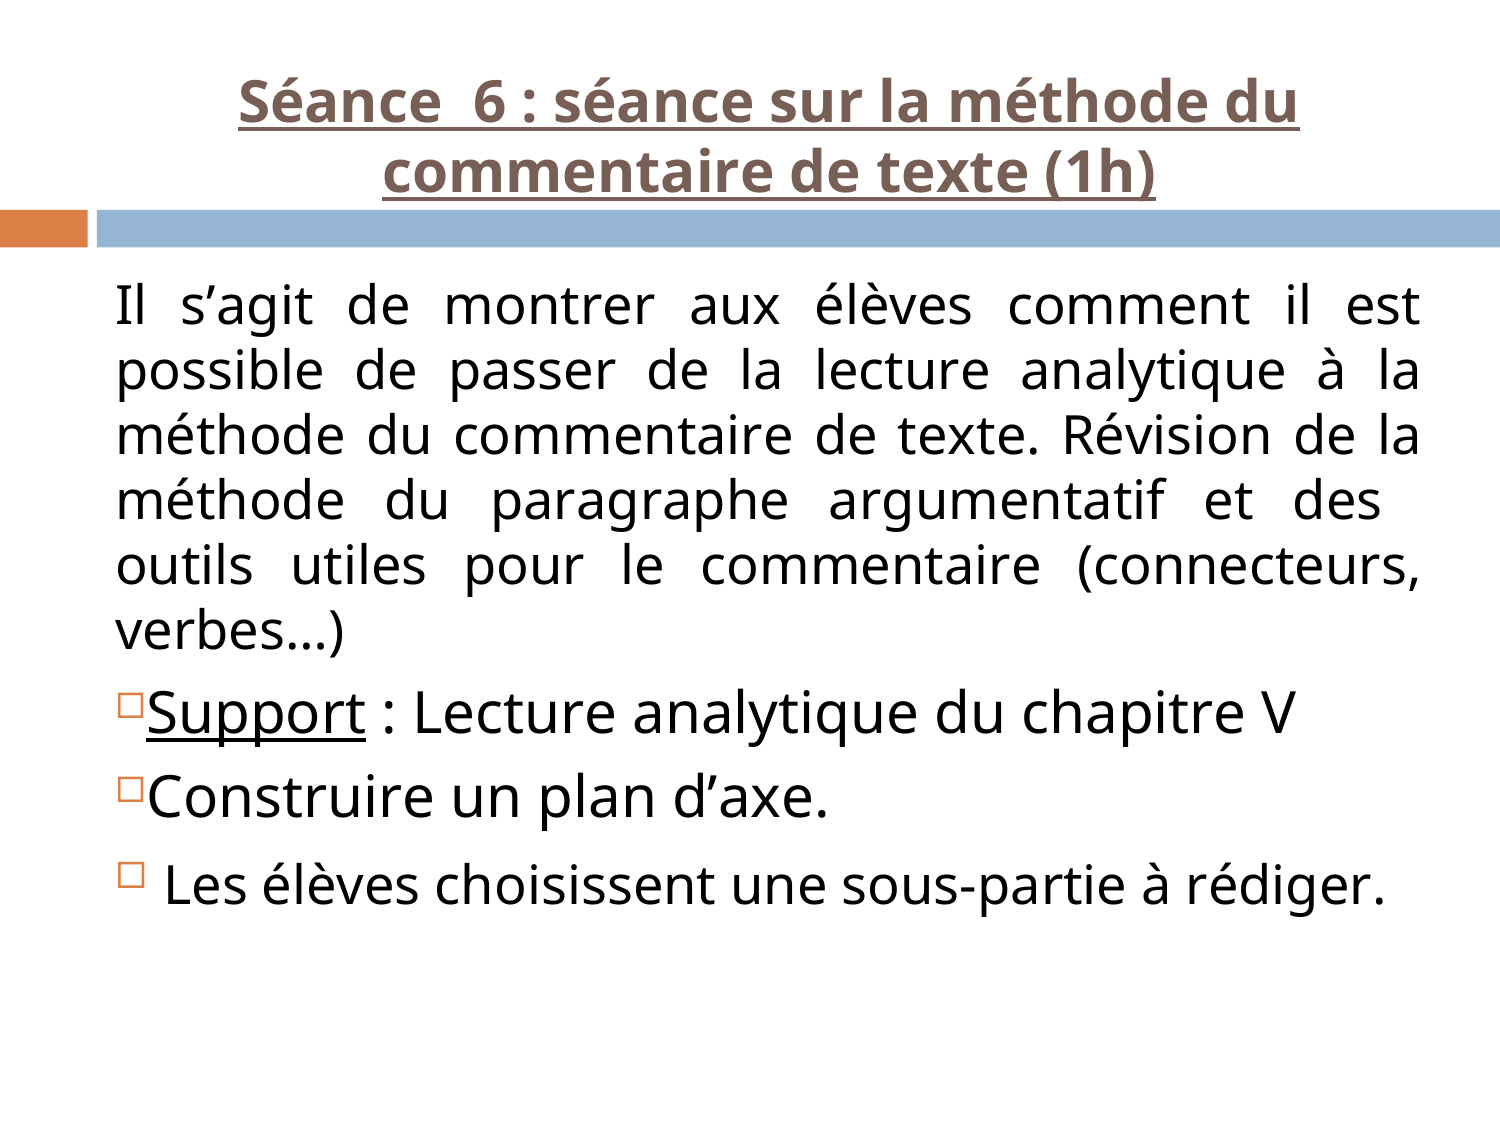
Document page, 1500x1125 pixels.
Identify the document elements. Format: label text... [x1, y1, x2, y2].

title Séance 6 : séance sur la méthode du commentaire de texte (1h) [100, 0, 1438, 262]
list Il s’agit de montrer aux élèves comment il est possible de passer de la lecture analytique à la méthode du commentaire de texte. Révision de la méthode du paragraphe argumentatif et des outils utiles pour le commentaire (connecteurs, verbes…) Support : Lecture analytique du chapitre V Construire un plan d’axe. Les élèves choisissent une sous-partie à rédiger. [100, 262, 1438, 1076]
